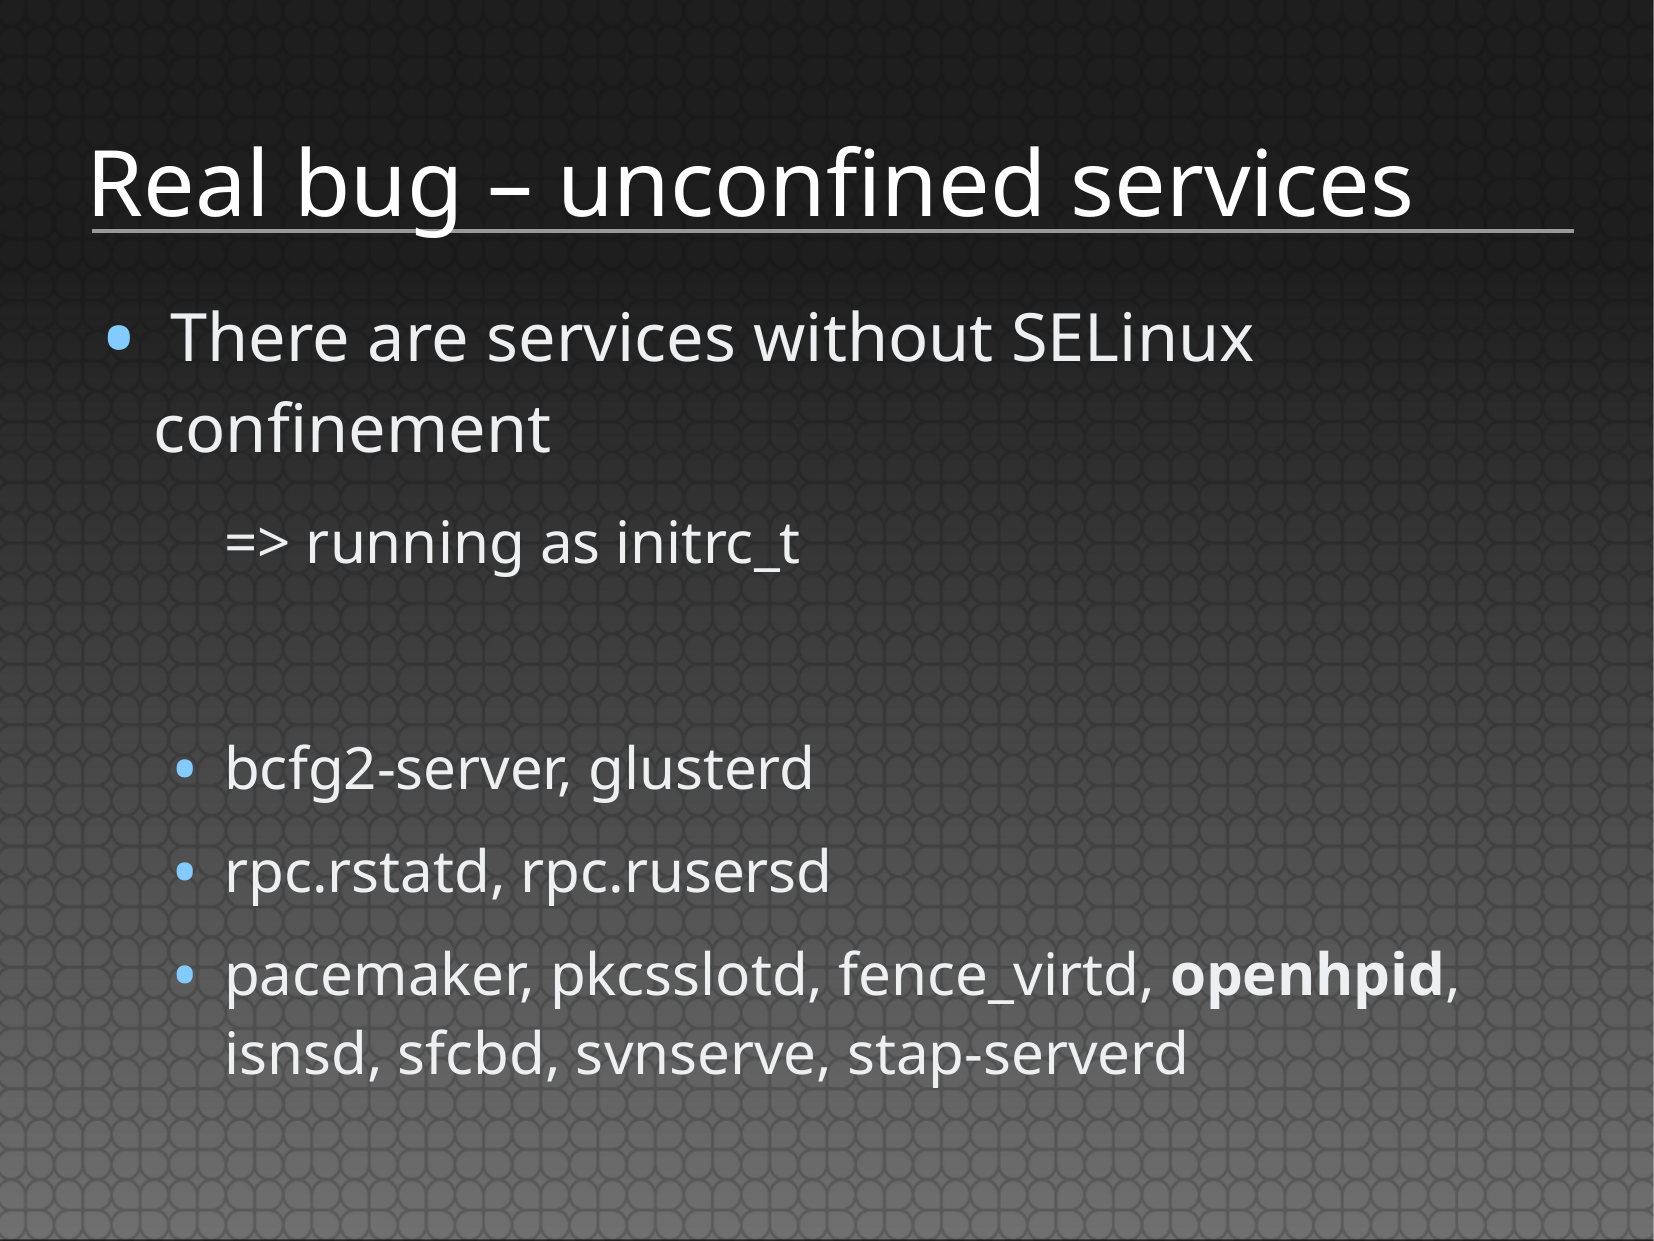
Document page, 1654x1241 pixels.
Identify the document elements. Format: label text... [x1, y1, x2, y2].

list There are services without SELinux confinement => running as initrc_t bcfg2-server, glusterd rpc.rstatd, rpc.rusersd pacemaker, pkcsslotd, fence_virtd, openhpid, isnsd, sfcbd, svnserve, stap-serverd [82, 290, 1571, 1109]
title Real bug – unconfined services [86, 112, 1576, 249]
picture [0, 0, 1654, 1241]
